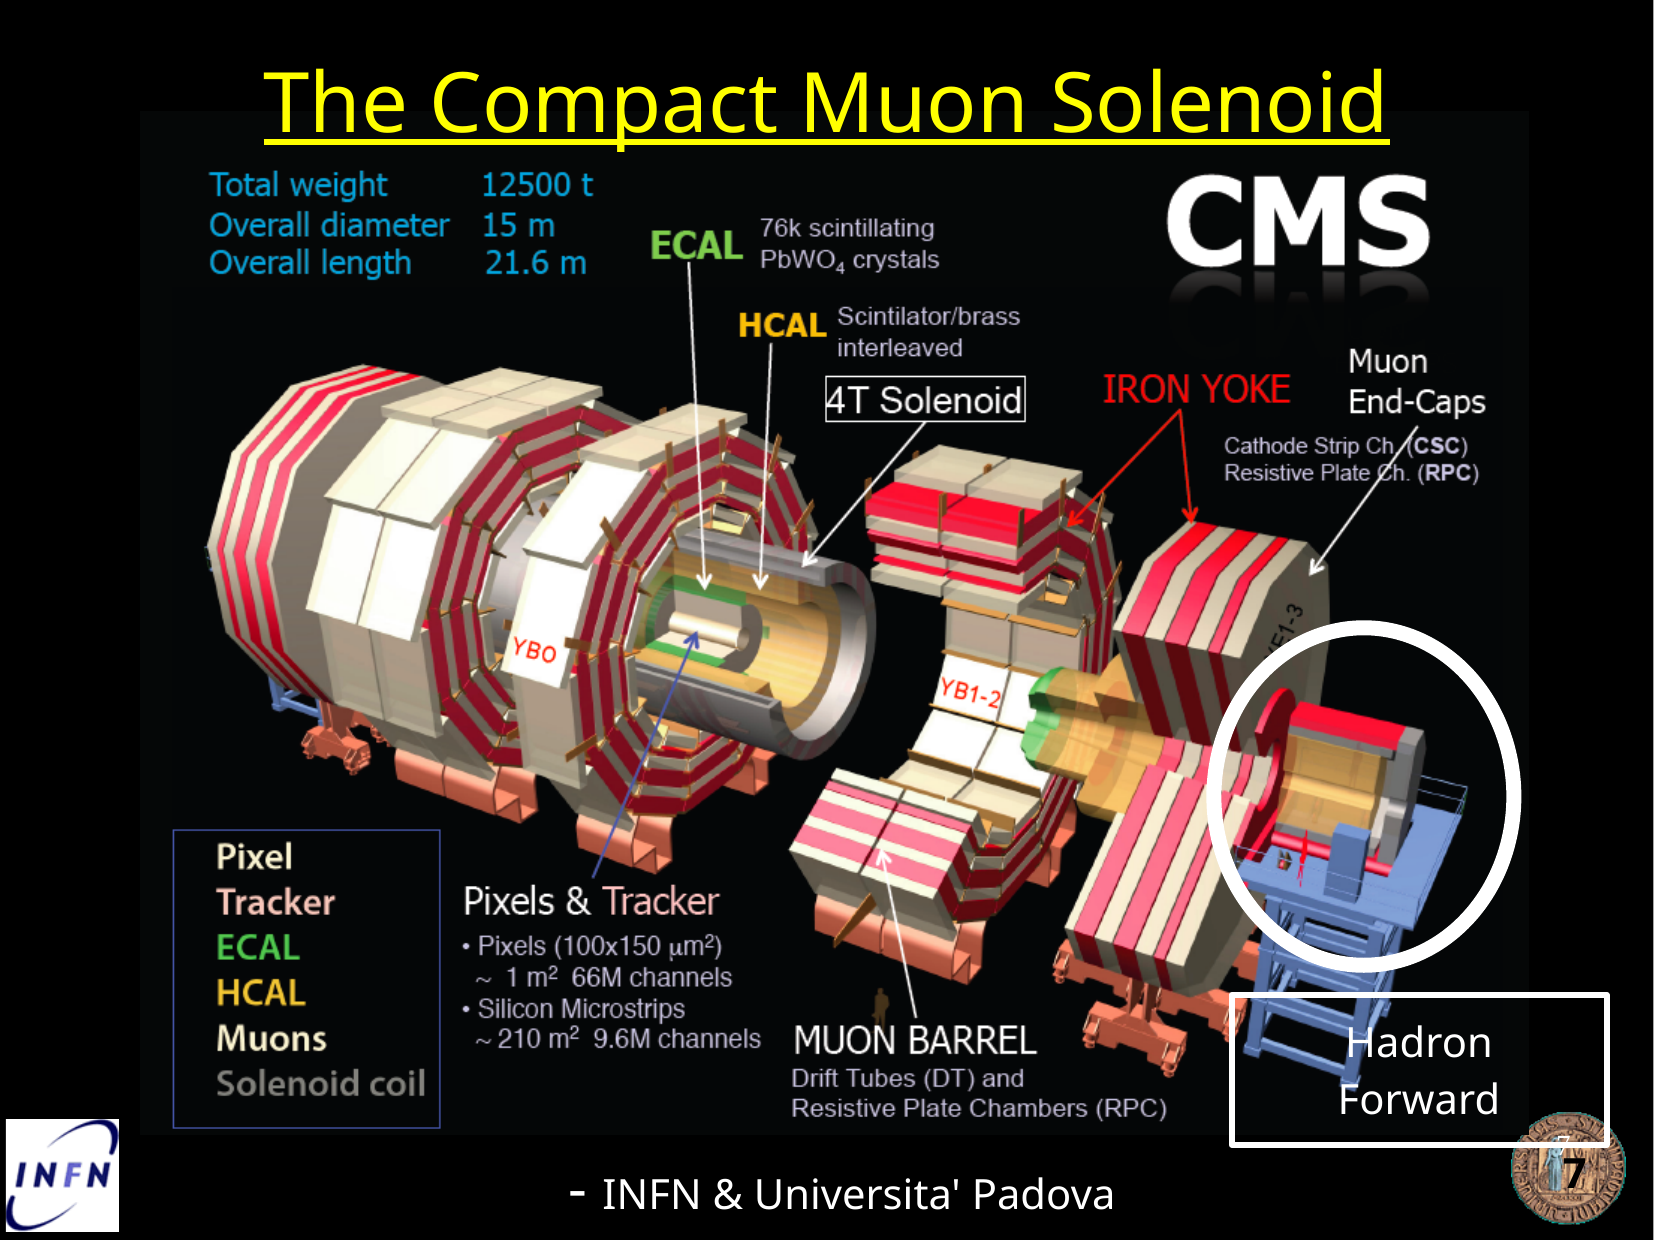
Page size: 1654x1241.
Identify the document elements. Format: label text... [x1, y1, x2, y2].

picture [140, 163, 1529, 1135]
title The Compact Muon Solenoid [72, 39, 1581, 163]
text_box Hadron Forward [1231, 994, 1607, 1145]
picture [1511, 1111, 1626, 1226]
picture [5, 1119, 119, 1232]
